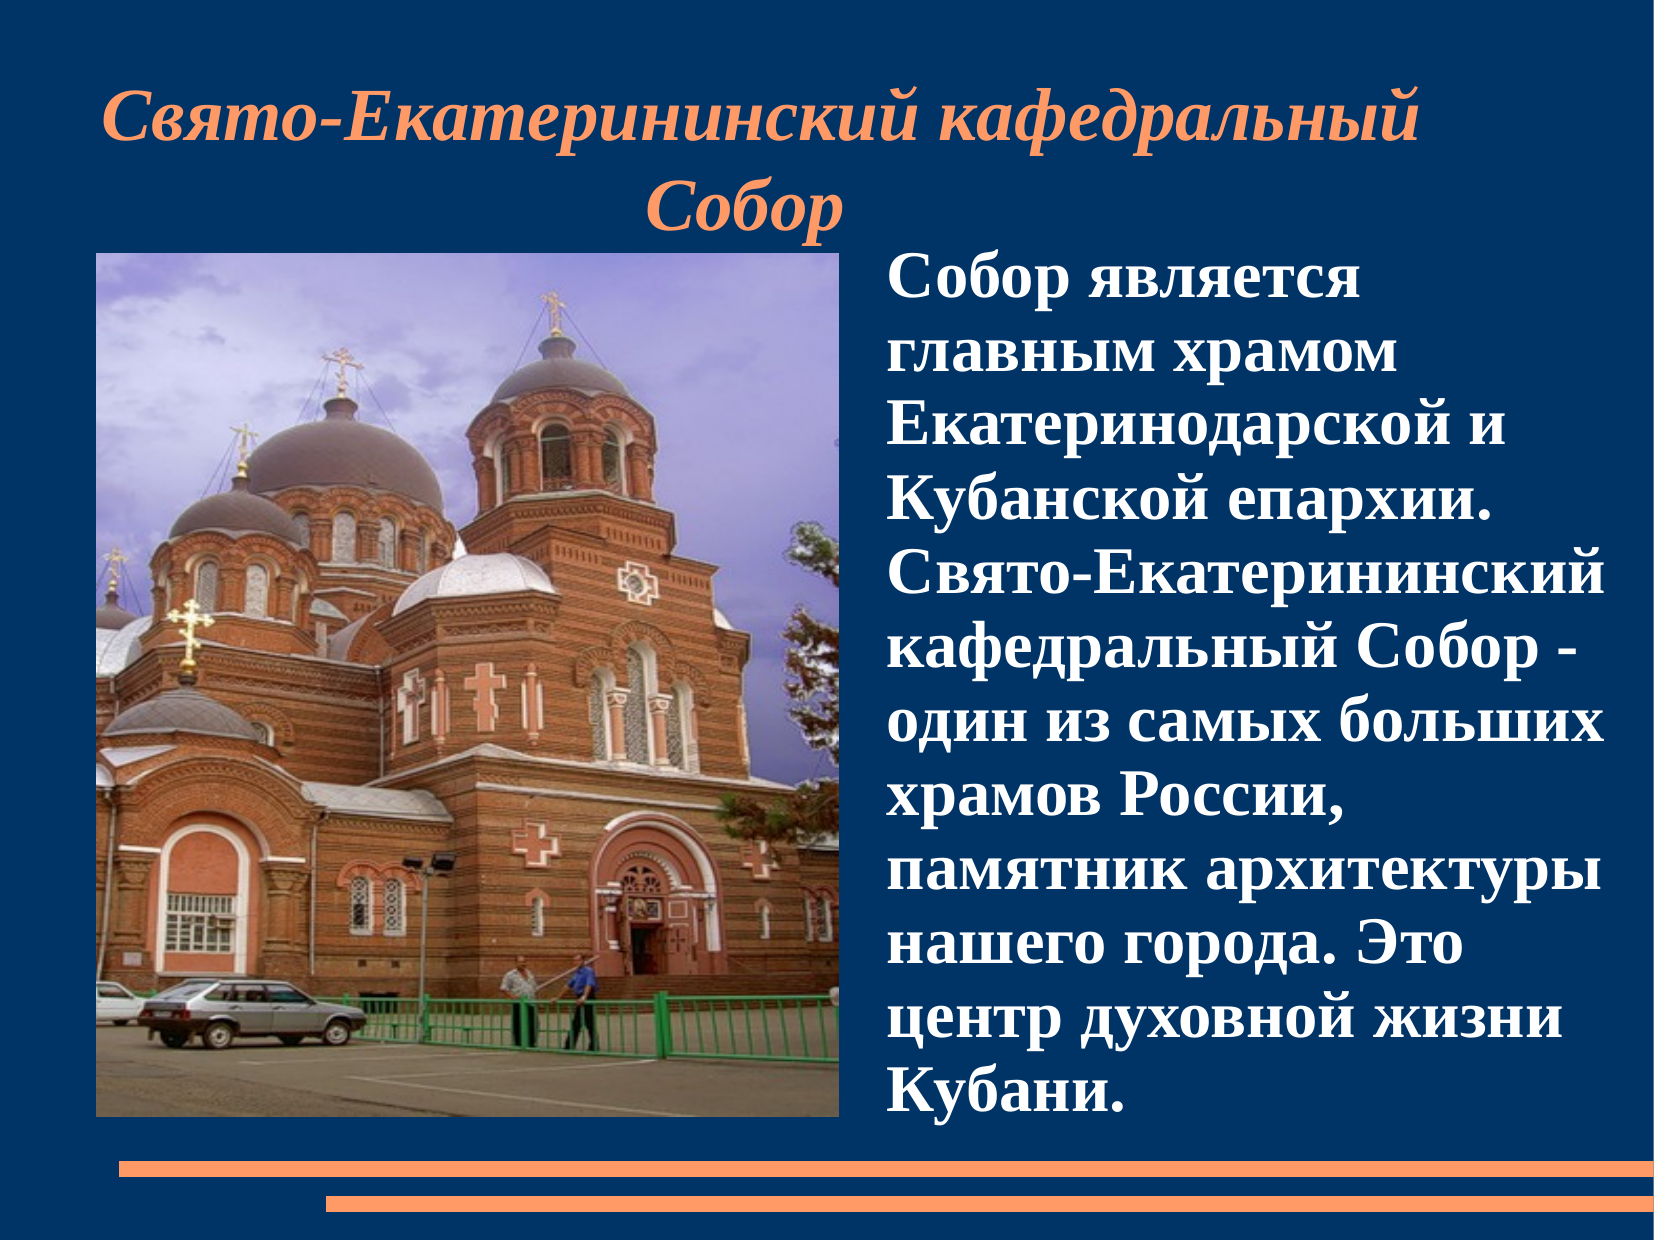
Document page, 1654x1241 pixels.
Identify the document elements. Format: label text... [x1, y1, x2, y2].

picture [96, 253, 839, 1117]
title Свято-Екатерининский кафедральный Собор [101, 51, 1514, 260]
text_box Собор является главным храмом Екатеринодарской и Кубанской епархии. Свято-Екатерининский кафедральный Собор - один из самых больших храмов России, памятник архитектуры нашего города. Это центр духовной жизни Кубани. [872, 230, 1637, 1134]
